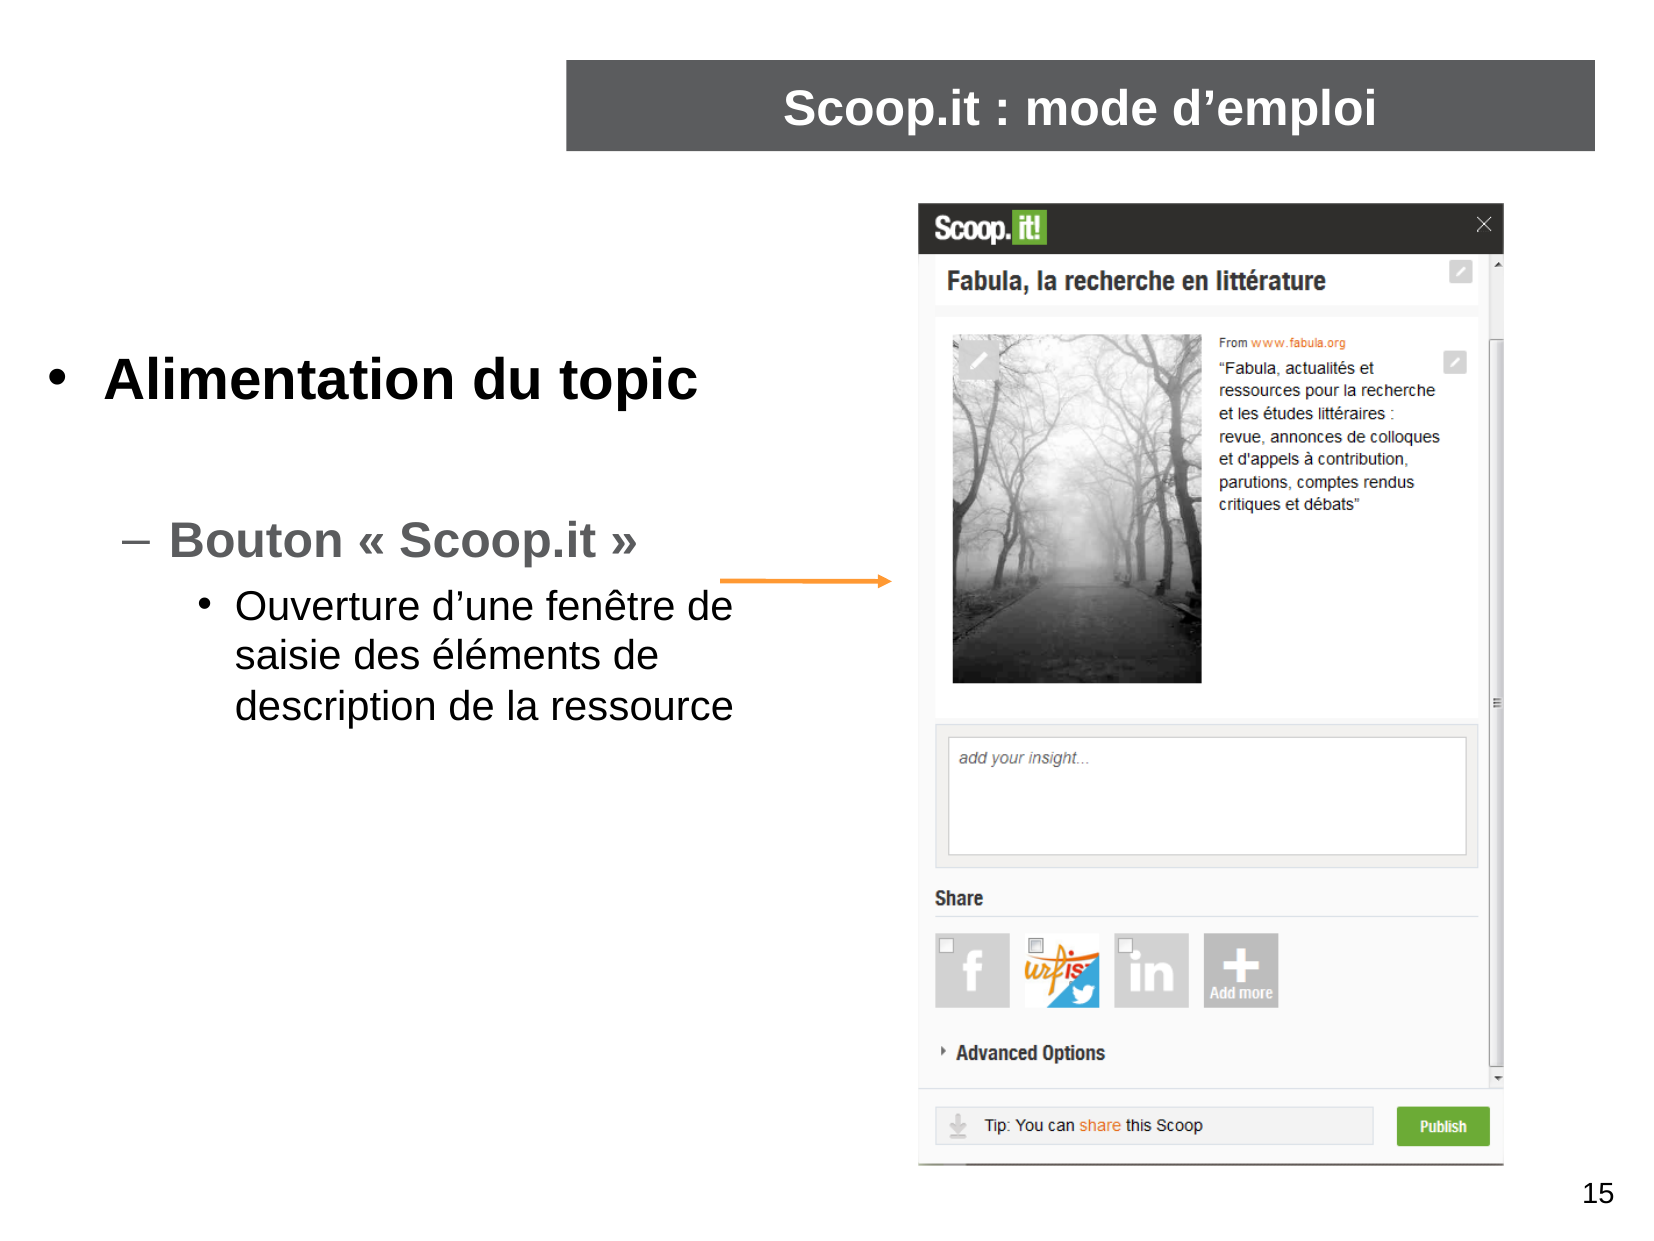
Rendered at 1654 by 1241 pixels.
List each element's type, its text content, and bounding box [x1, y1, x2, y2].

text_box Alimentation du topic Bouton « Scoop.it » Ouverture d’une fenêtre de saisie des éléments de description de la ressource [32, 333, 801, 1128]
text_box Scoop.it : mode d’emploi [566, 60, 1595, 152]
picture [918, 203, 1504, 1166]
text_box <numéro> [1243, 1166, 1630, 1241]
